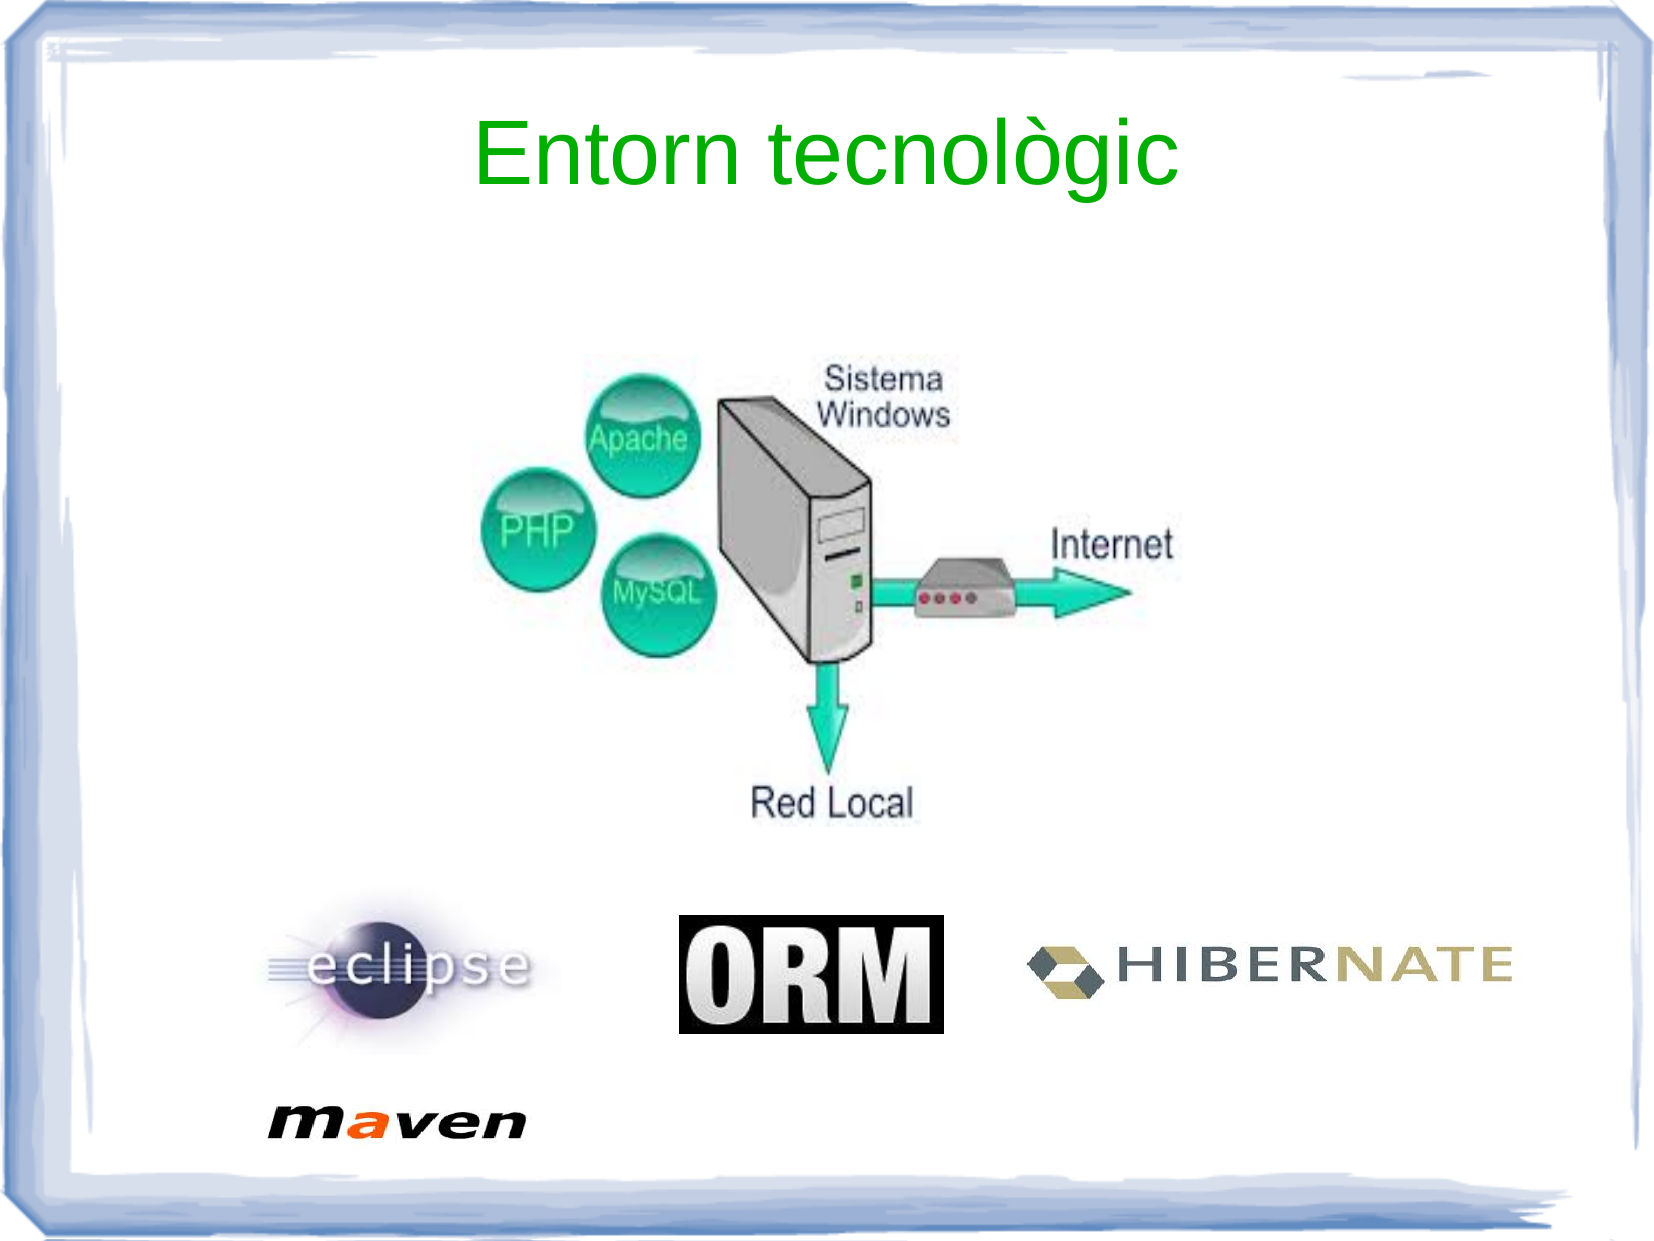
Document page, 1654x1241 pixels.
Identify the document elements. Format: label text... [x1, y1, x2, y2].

title Entorn tecnològic [82, 49, 1571, 257]
picture [0, 0, 1654, 1241]
